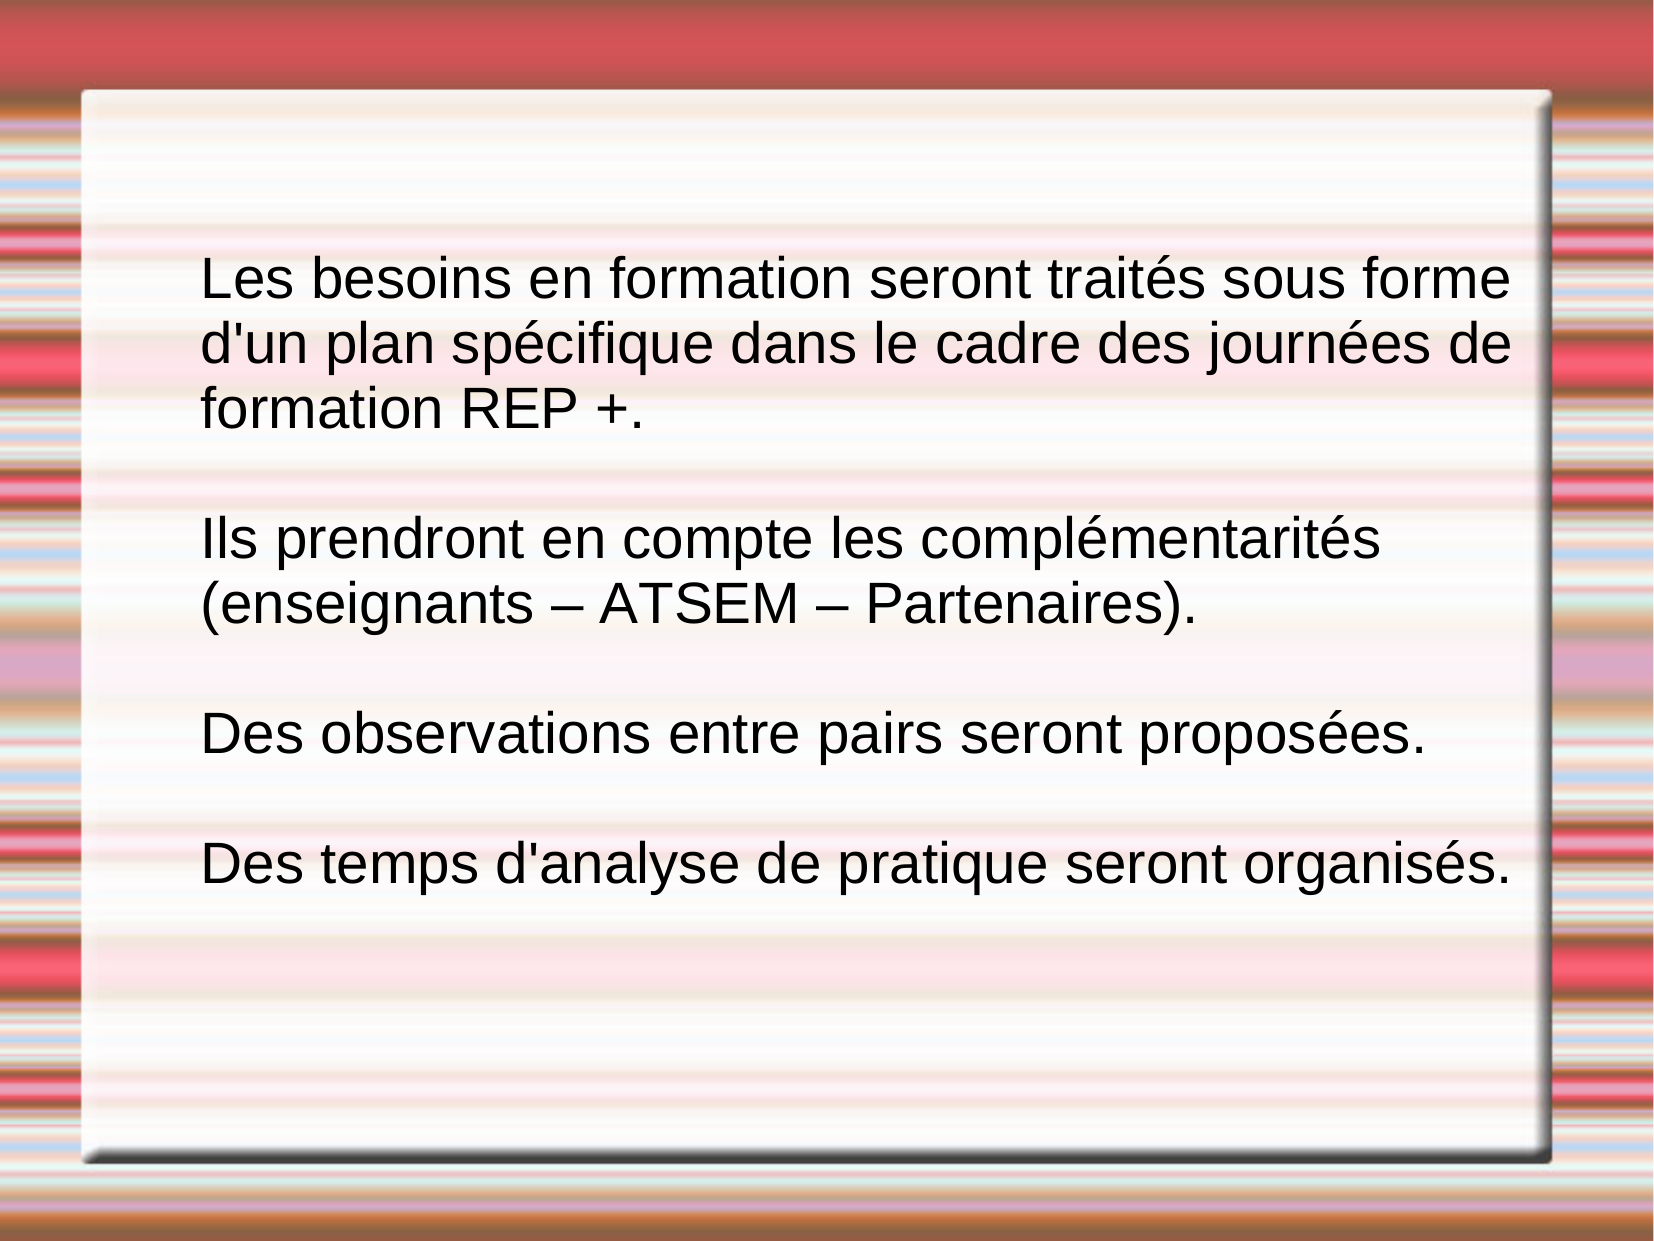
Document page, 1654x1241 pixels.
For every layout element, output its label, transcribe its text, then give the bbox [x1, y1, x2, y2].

picture [0, 0, 1654, 1241]
list Les besoins en formation seront traités sous forme d'un plan spécifique dans le cadre des journées de formation REP +. Ils prendront en compte les complémentarités (enseignants – ATSEM – Partenaires). Des observations entre pairs seront proposées. Des temps d'analyse de pratique seront organisés. [118, 134, 1536, 1123]
